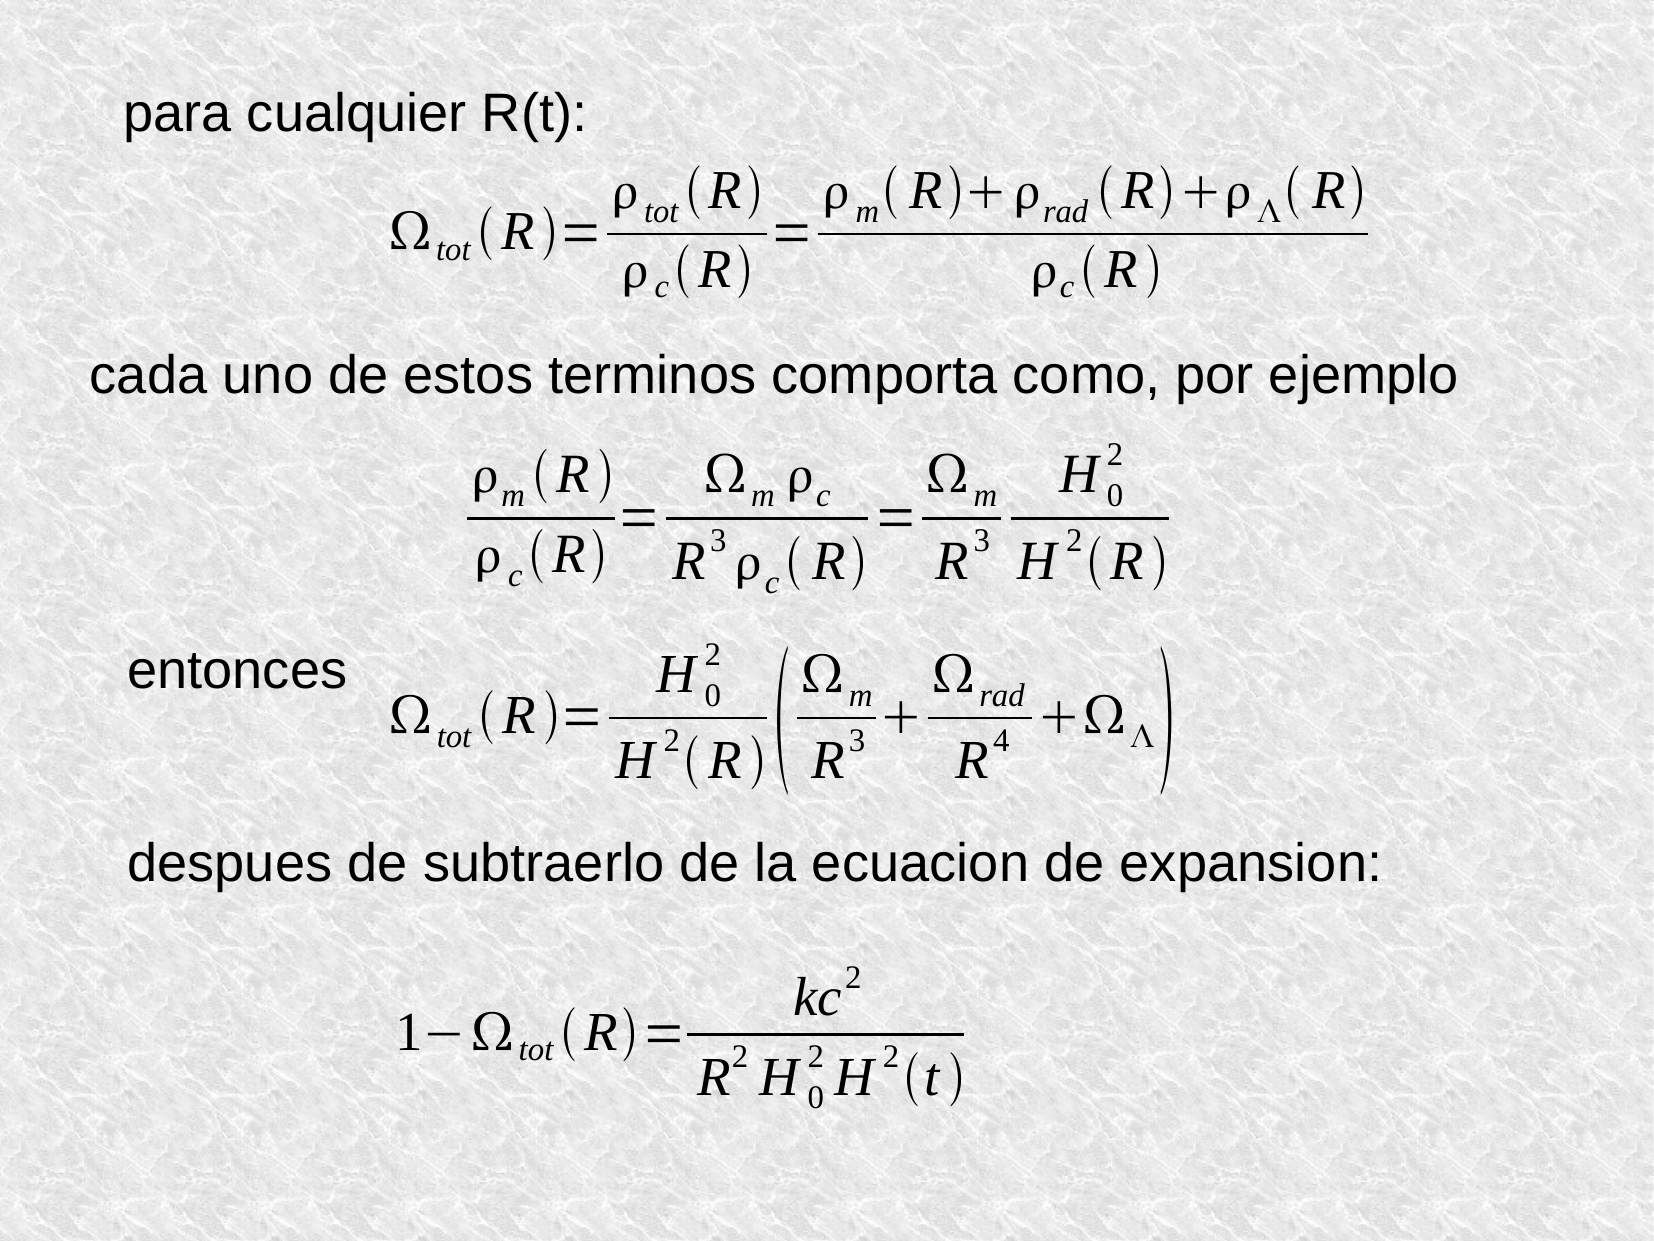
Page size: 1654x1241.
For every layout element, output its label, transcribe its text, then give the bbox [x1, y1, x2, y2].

chart [381, 960, 981, 1115]
chart [375, 637, 1190, 798]
chart [450, 437, 1185, 617]
chart [375, 160, 1385, 307]
text_box para cualquier R(t): [108, 75, 563, 221]
picture [0, 0, 1654, 1241]
text_box entonces [112, 632, 332, 713]
text_box despues de subtraerlo de la ecuacion de expansion: [112, 825, 1246, 906]
text_box cada uno de estos terminos comporta como, por ejemplo [75, 337, 1330, 418]
